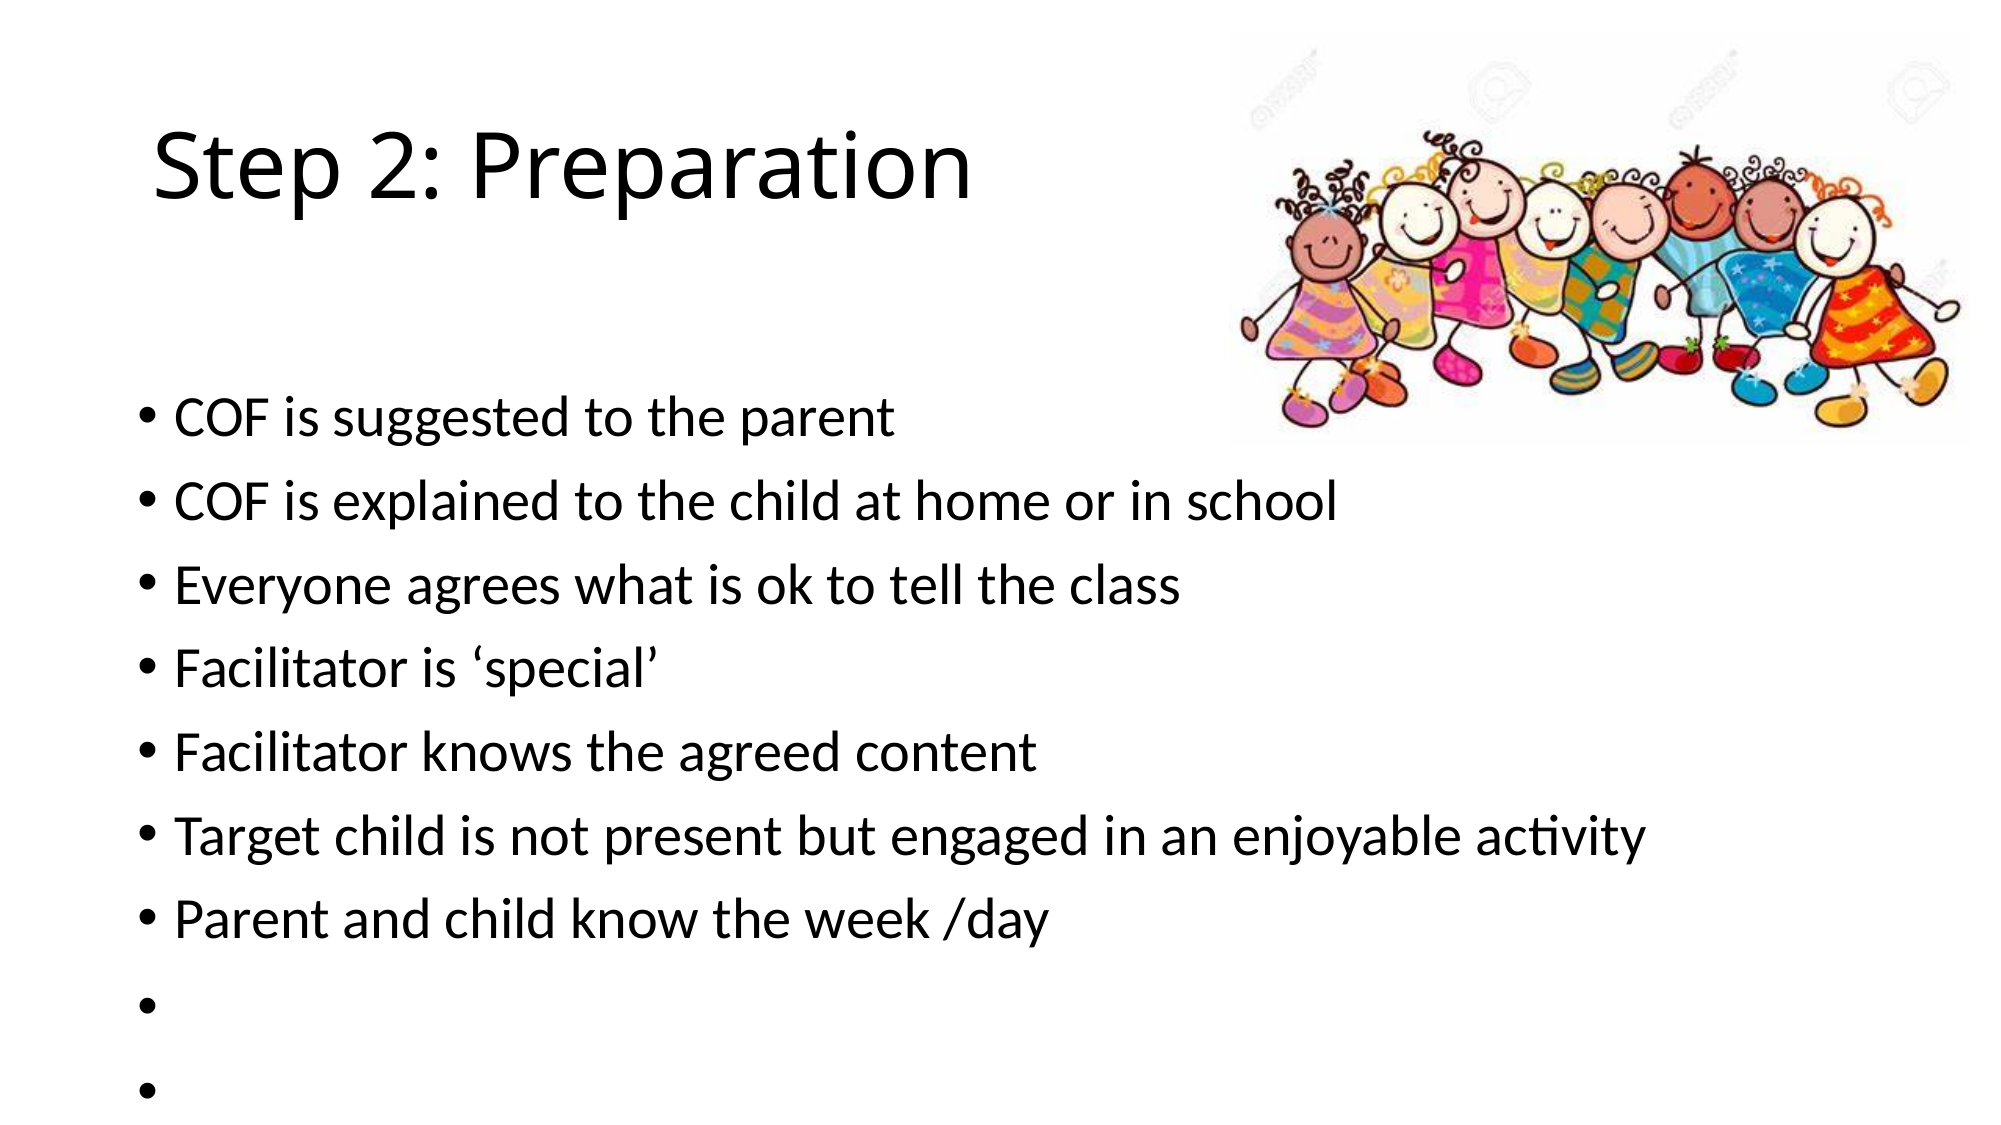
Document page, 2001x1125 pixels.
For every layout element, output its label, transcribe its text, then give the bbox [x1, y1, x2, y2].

list COF is suggested to the parent COF is explained to the child at home or in school Everyone agrees what is ok to tell the class Facilitator is ‘special’ Facilitator knows the agreed content Target child is not present but engaged in an enjoyable activity Parent and child know the week /day [122, 379, 1848, 1093]
picture [1229, 32, 1971, 450]
title Step 2: Preparation [137, 59, 1229, 278]
